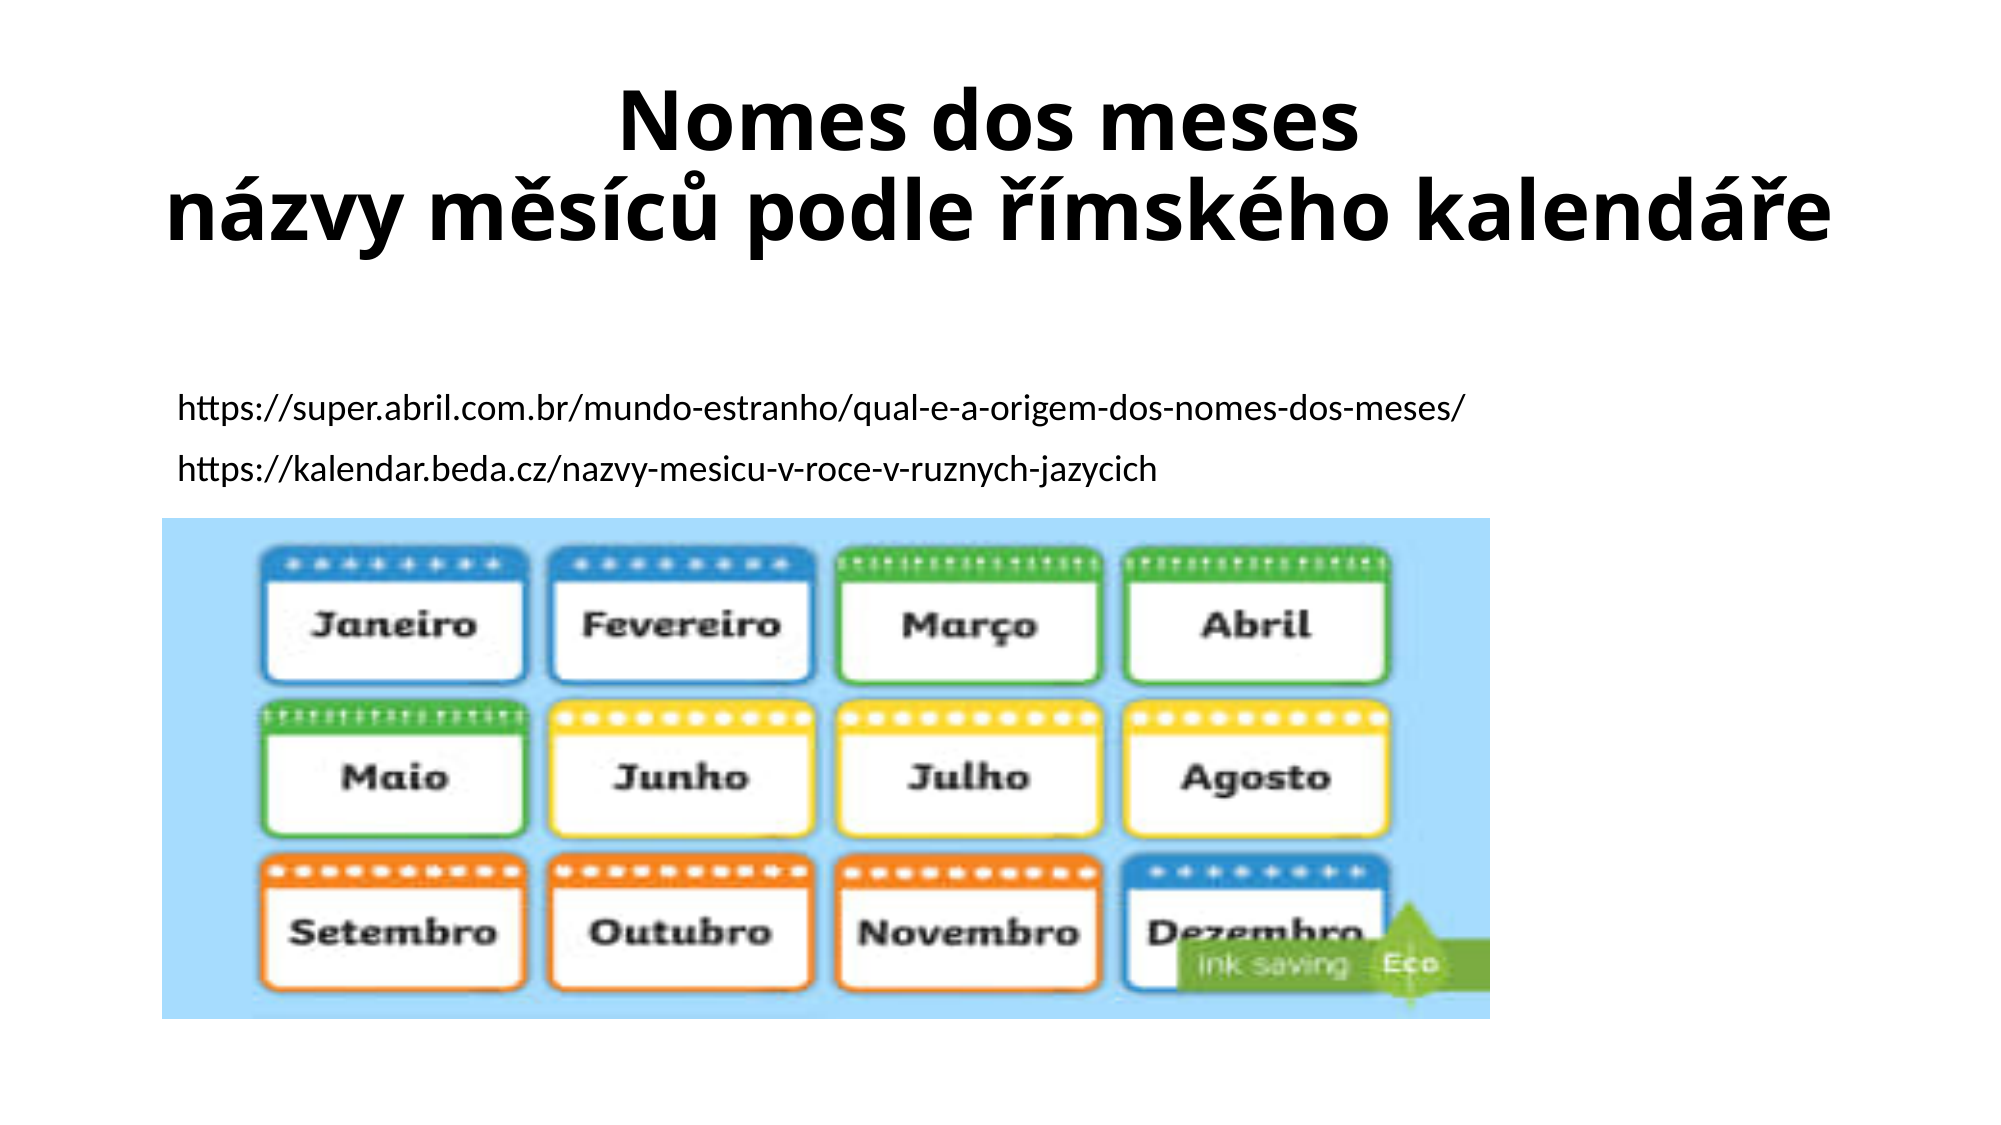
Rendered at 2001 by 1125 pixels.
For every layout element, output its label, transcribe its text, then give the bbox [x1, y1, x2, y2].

text_box https://kalendar.beda.cz/nazvy-mesicu-v-roce-v-ruznych-jazycich [162, 436, 1578, 496]
picture [162, 518, 1490, 1019]
text_box https://super.abril.com.br/mundo-estranho/qual-e-a-origem-dos-nomes-dos-meses/ [162, 376, 1689, 436]
title Nomes dos meses názvy měsíců podle římského kalendáře [137, 59, 1863, 278]
